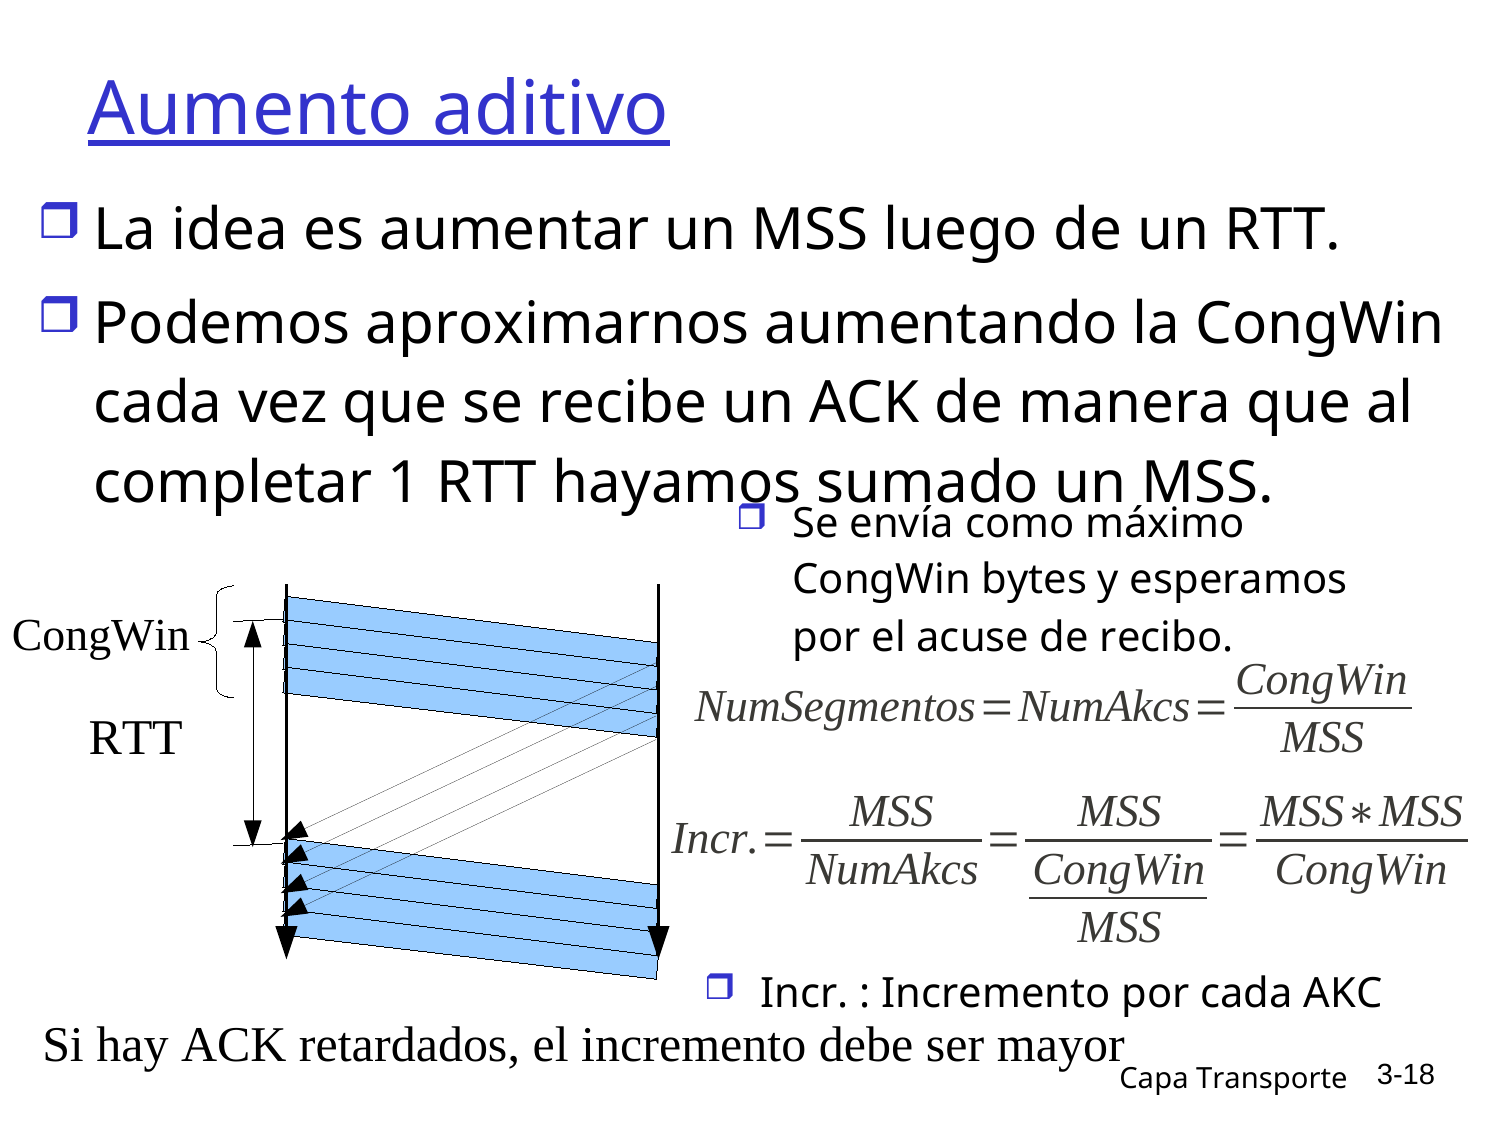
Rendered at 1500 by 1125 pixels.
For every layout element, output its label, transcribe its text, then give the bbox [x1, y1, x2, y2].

chart [663, 786, 1475, 952]
text_box [288, 596, 657, 722]
list Incr. : Incremento por cada AKC [704, 963, 1460, 1075]
text_box [288, 854, 658, 980]
text_box [288, 849, 411, 908]
list La idea es aumentar un MSS luego de un RTT. Podemos aproximarnos aumentando la CongWin cada vez que se recibe un ACK de manera que al completar 1 RTT hayamos sumado un MSS. [37, 187, 1463, 558]
title Aumento aditivo [87, 23, 1463, 187]
list Se envía como máximo CongWin bytes y esperamos por el acuse de recibo. [736, 492, 1422, 638]
chart [685, 654, 1420, 763]
text_box Si hay ACK retardados, el incremento debe ser mayor [27, 1009, 1224, 1080]
text_box [531, 663, 657, 727]
text_box [288, 839, 323, 855]
text_box [288, 843, 371, 885]
text_box [621, 717, 657, 738]
text_box [571, 687, 657, 733]
text_box CongWin [0, 602, 208, 668]
text_box RTT [73, 702, 214, 773]
